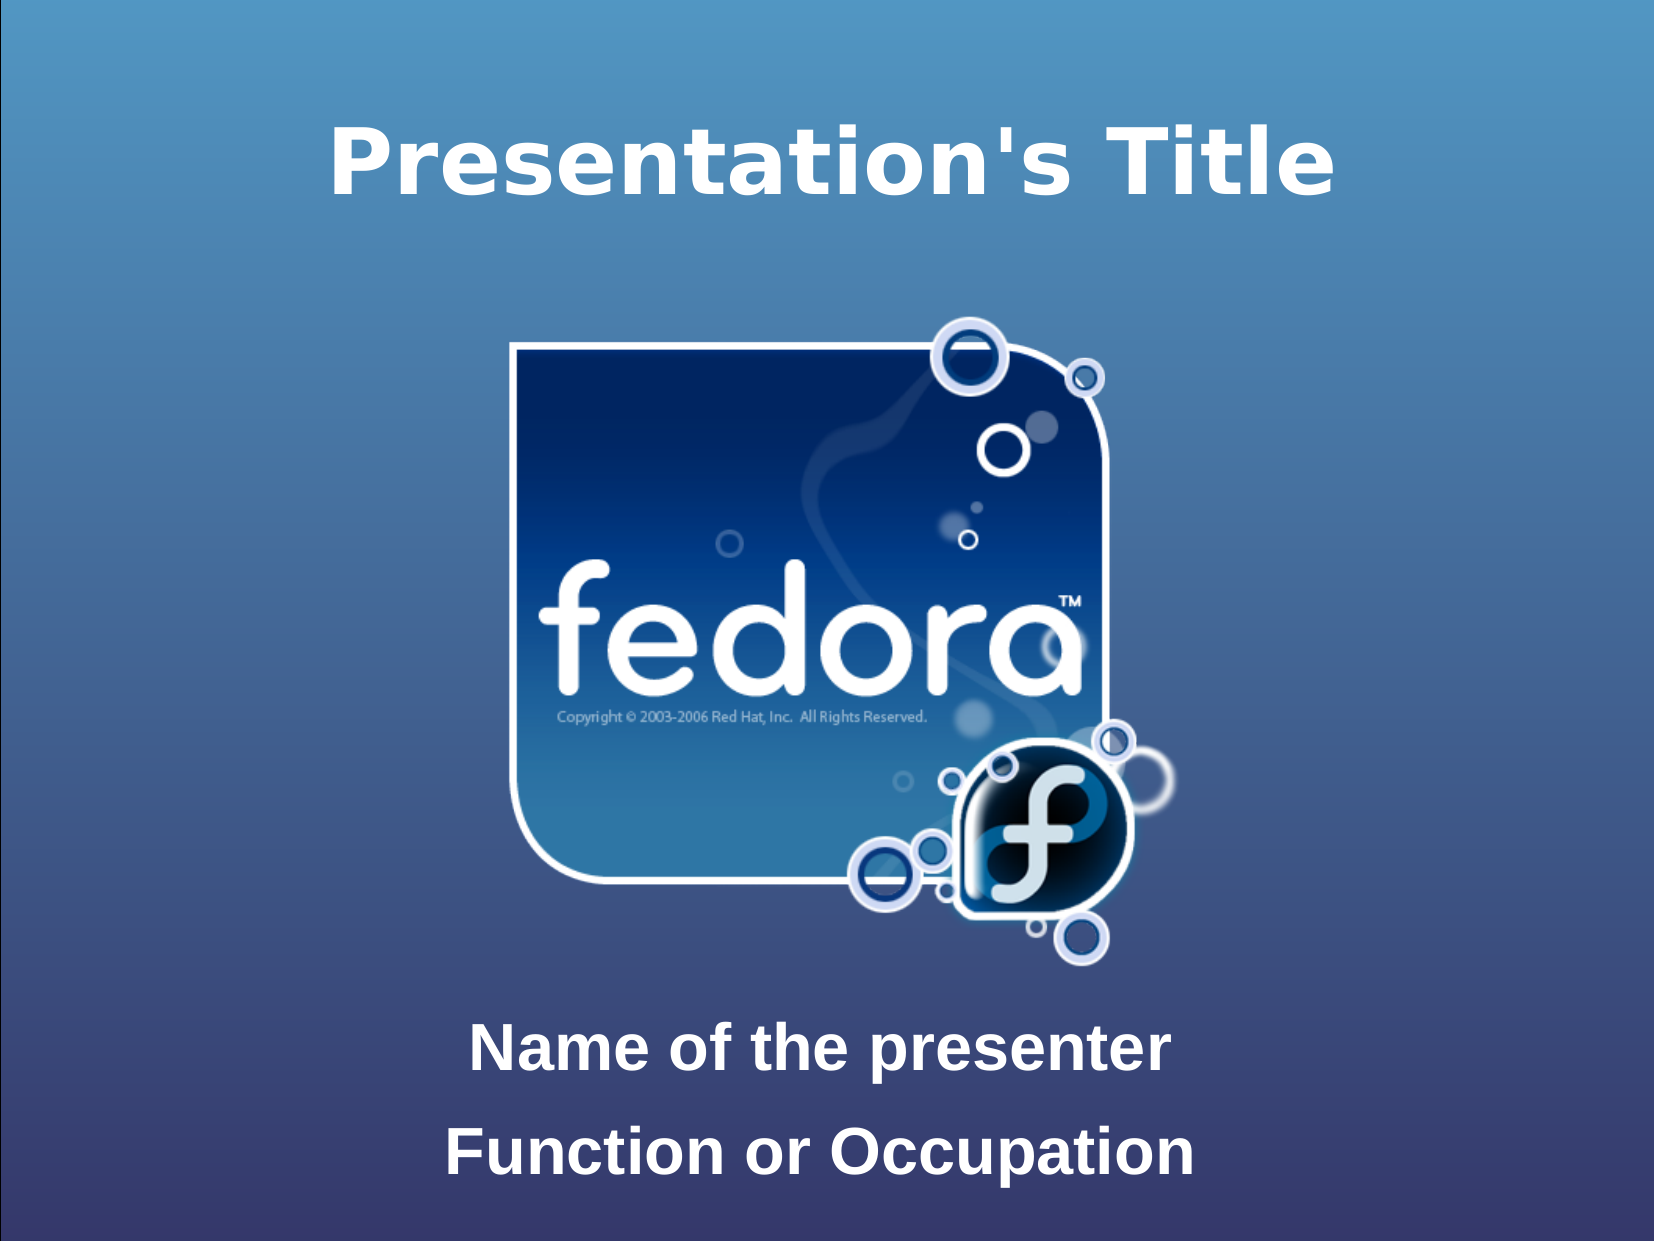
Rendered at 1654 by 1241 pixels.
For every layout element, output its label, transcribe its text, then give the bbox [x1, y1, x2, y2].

list Name of the presenter Function or Occupation [159, 1009, 1465, 1204]
title Presentation's Title [248, 59, 1382, 267]
text_box [0, 0, 1654, 1241]
picture [417, 314, 1204, 971]
